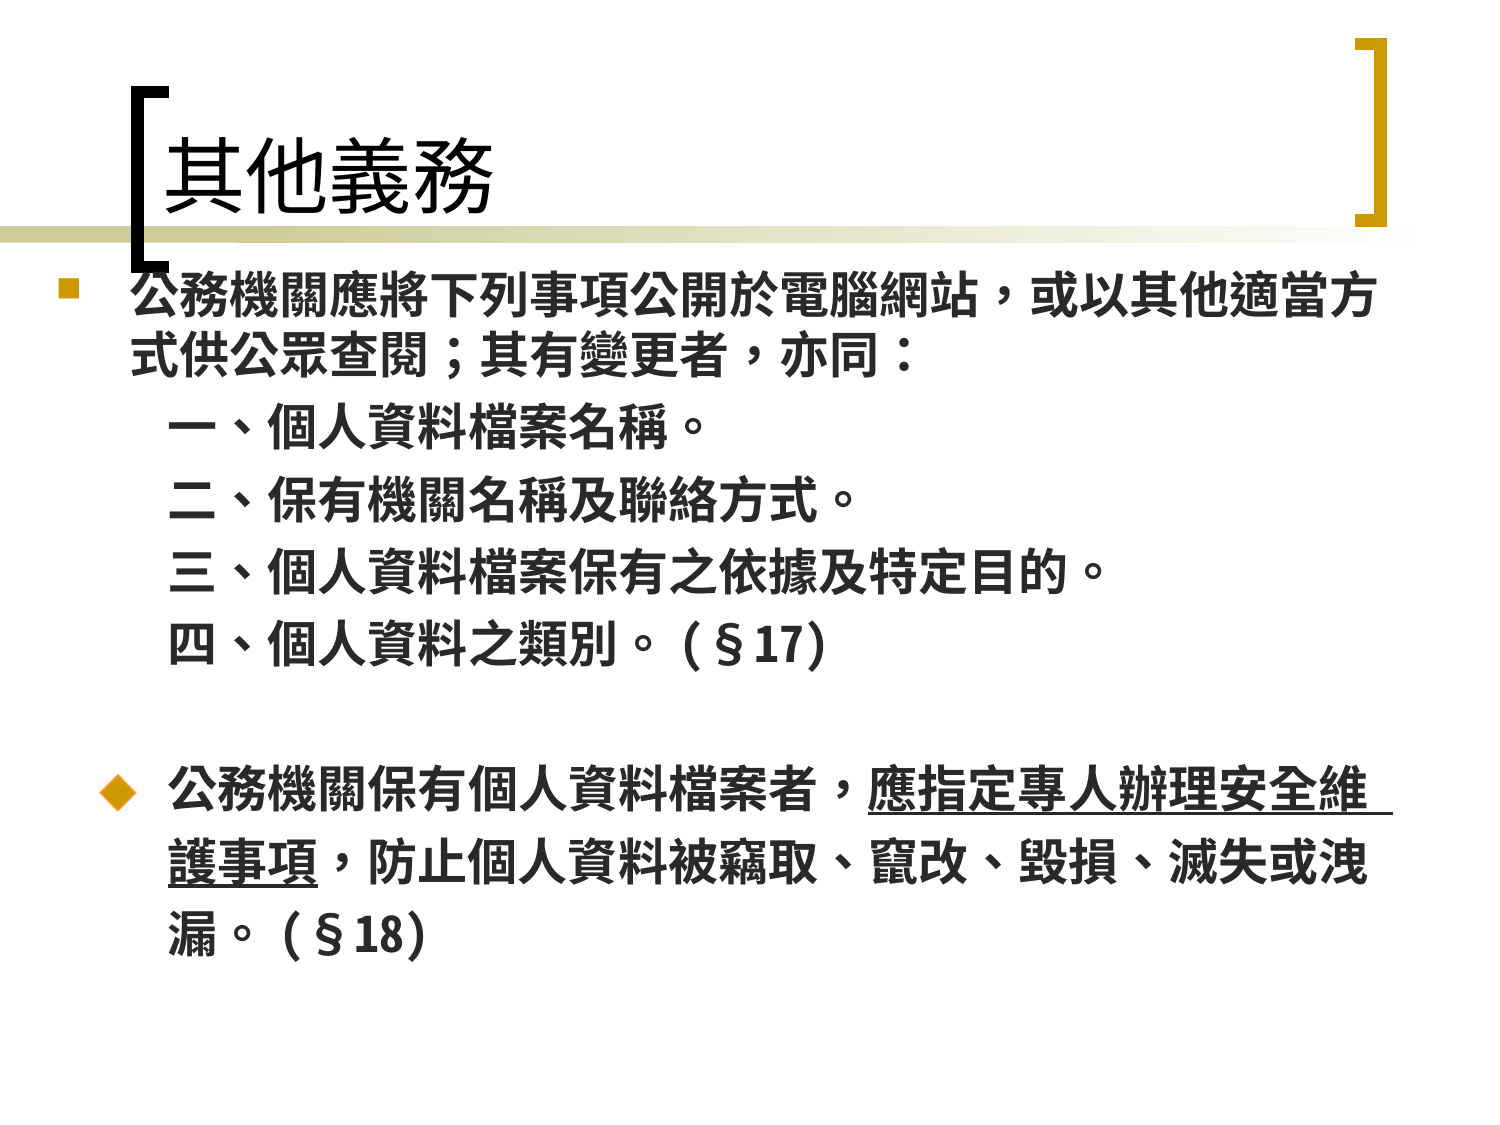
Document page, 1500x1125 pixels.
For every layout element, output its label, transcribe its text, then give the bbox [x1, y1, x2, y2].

text_box [100, 774, 136, 811]
list 公務機關應將下列事項公開於電腦網站，或以其他適當方式供公眾查閱；其有變更者，亦同： 一、個人資料檔案名稱。 二、保有機關名稱及聯絡方式。 三、個人資料檔案保有之依據及特定目的。 四、個人資料之類別。(§17) 公務機關保有個人資料檔案者，應指定專人辦理安全維 護事項，防止個人資料被竊取、竄改、毀損、滅失或洩 漏。(§18) [41, 255, 1413, 1125]
title 其他義務 [147, 0, 1322, 232]
